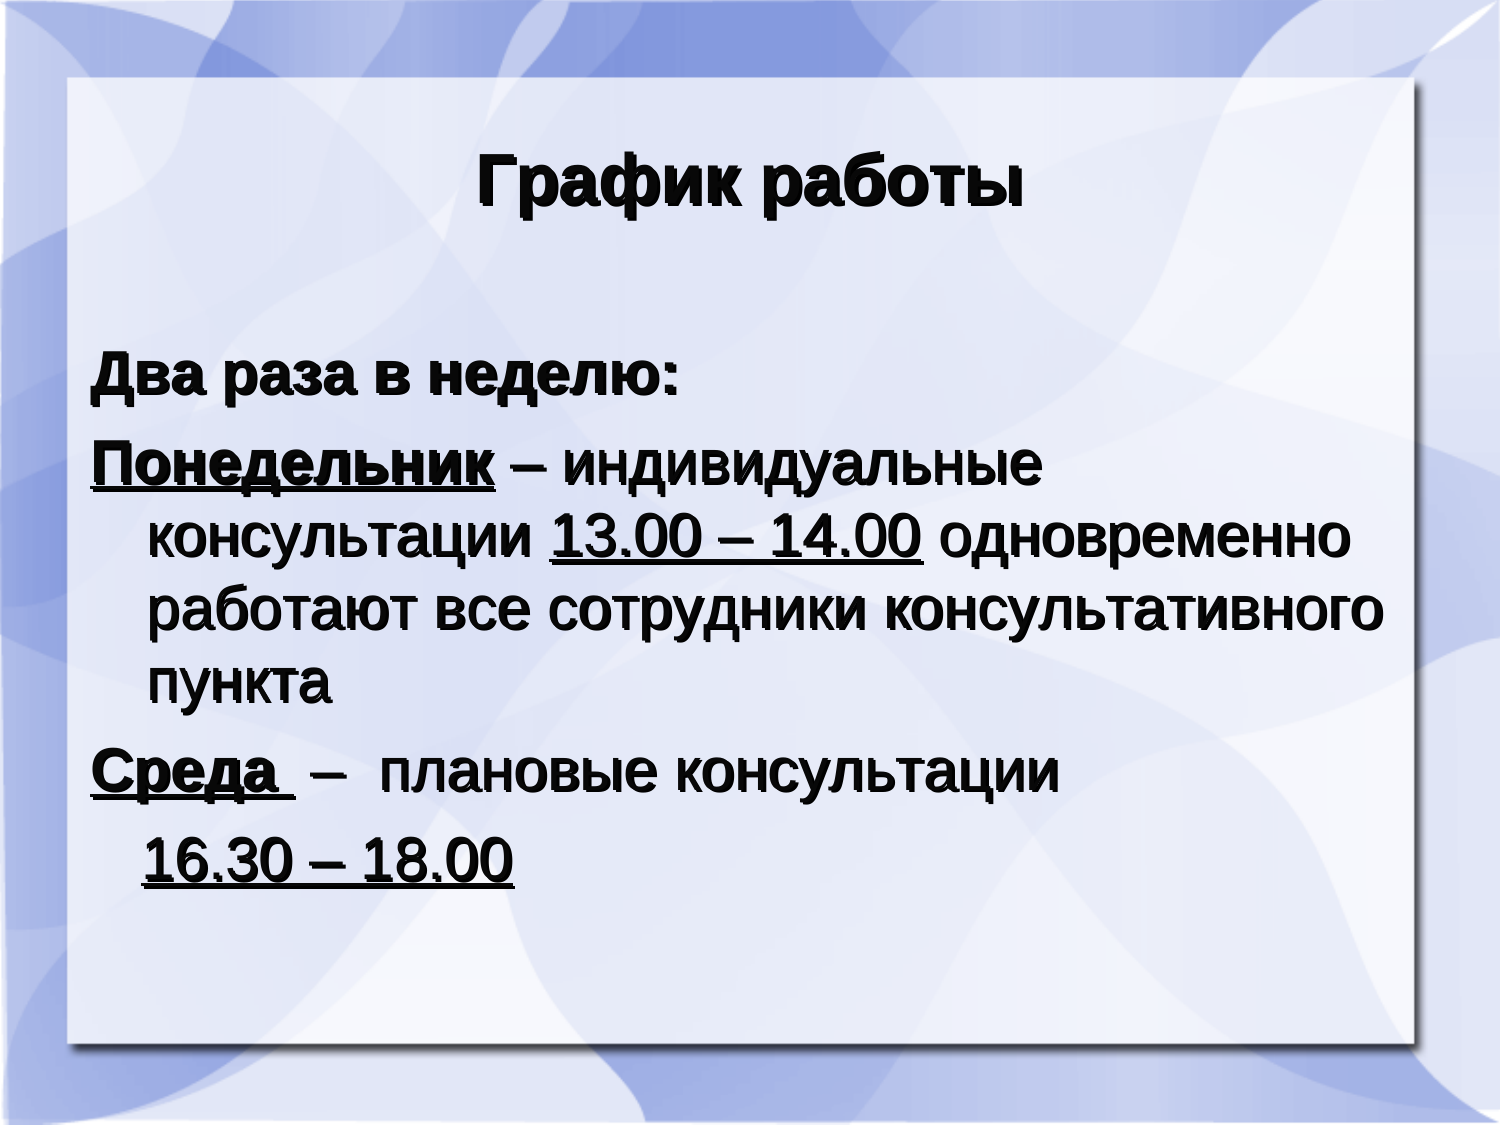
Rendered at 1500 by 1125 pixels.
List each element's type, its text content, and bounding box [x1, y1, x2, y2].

picture [0, 0, 1500, 1125]
list Два раза в неделю: Понедельник – индивидуальные консультации 13.00 – 14.00 одновременно работают все сотрудники консультативного пункта Среда – плановые консультации 16.30 – 18.00 [75, 324, 1426, 1001]
title График работы [75, 62, 1426, 288]
